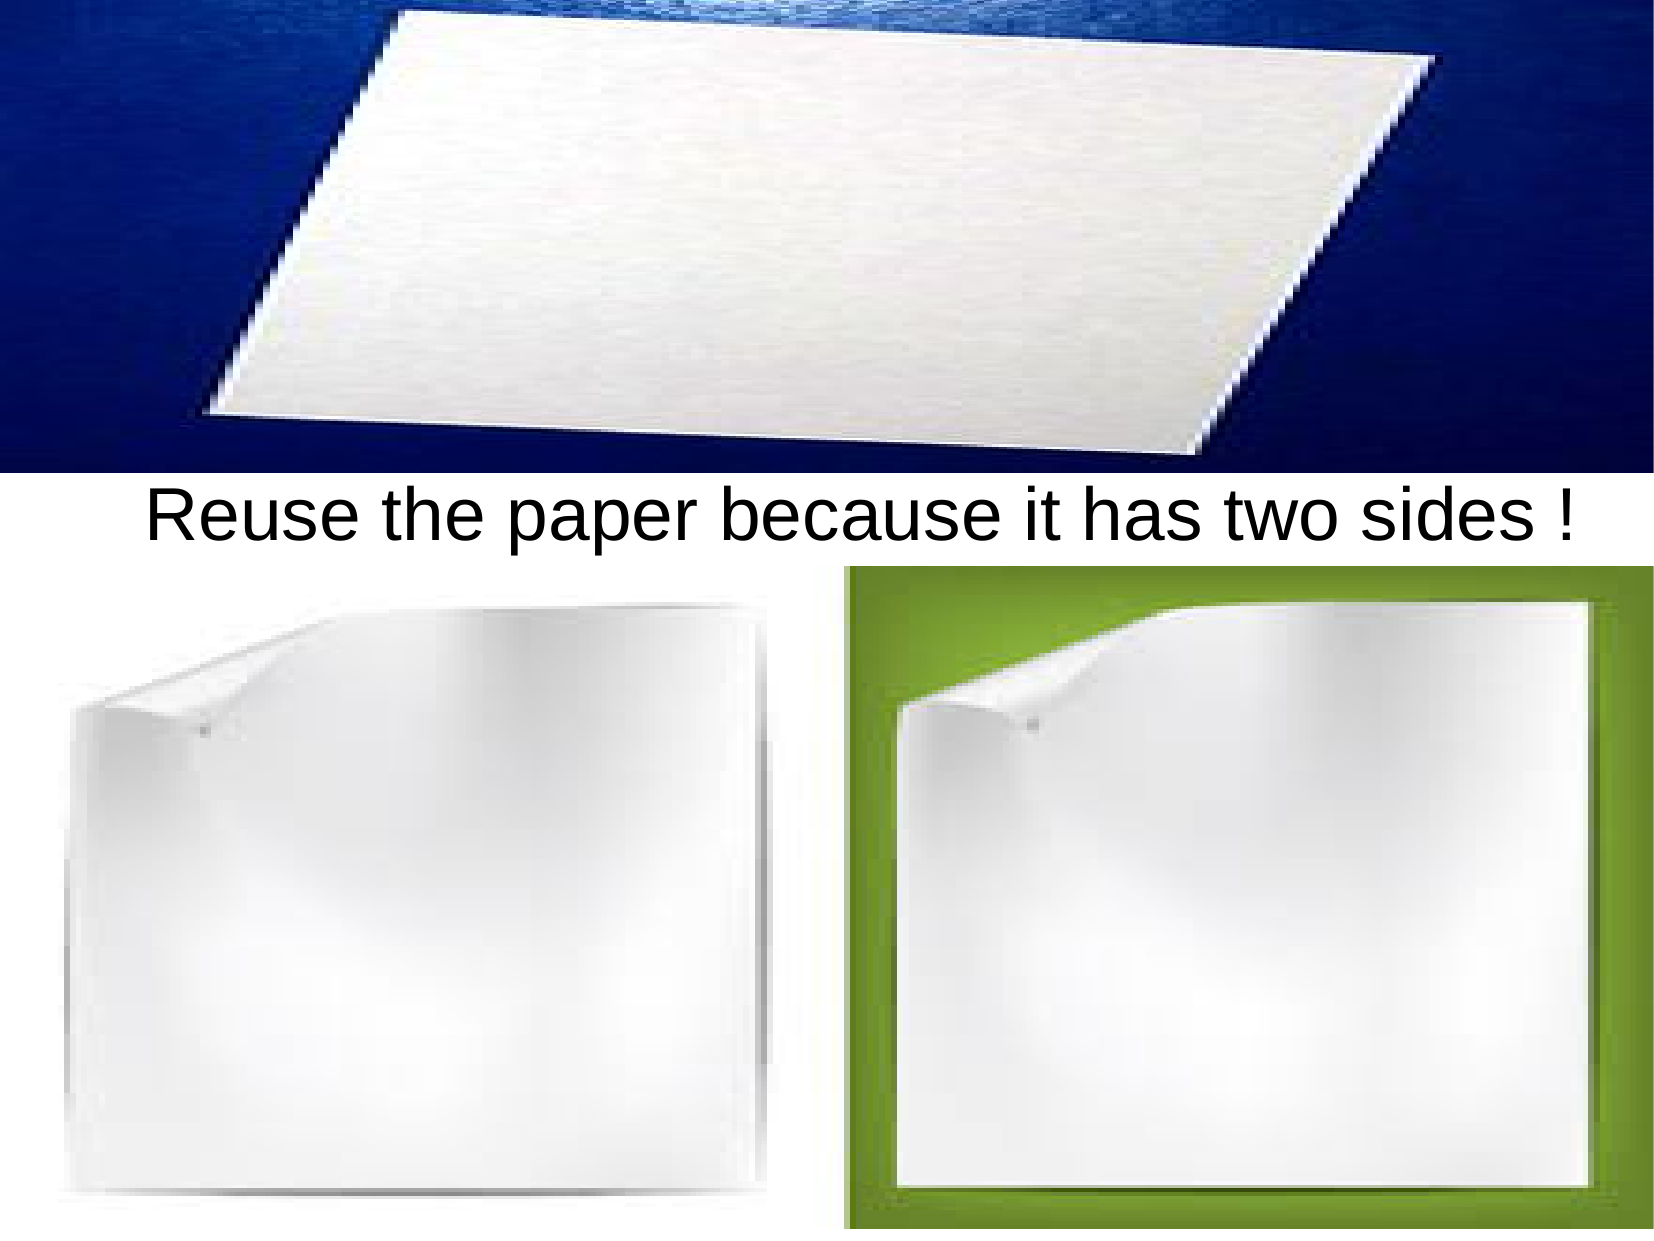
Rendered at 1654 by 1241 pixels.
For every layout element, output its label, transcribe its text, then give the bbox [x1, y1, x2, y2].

picture [0, 0, 1654, 473]
picture [11, 566, 1654, 1229]
text_box Reuse the paper because it has two sides ! [129, 473, 1608, 566]
